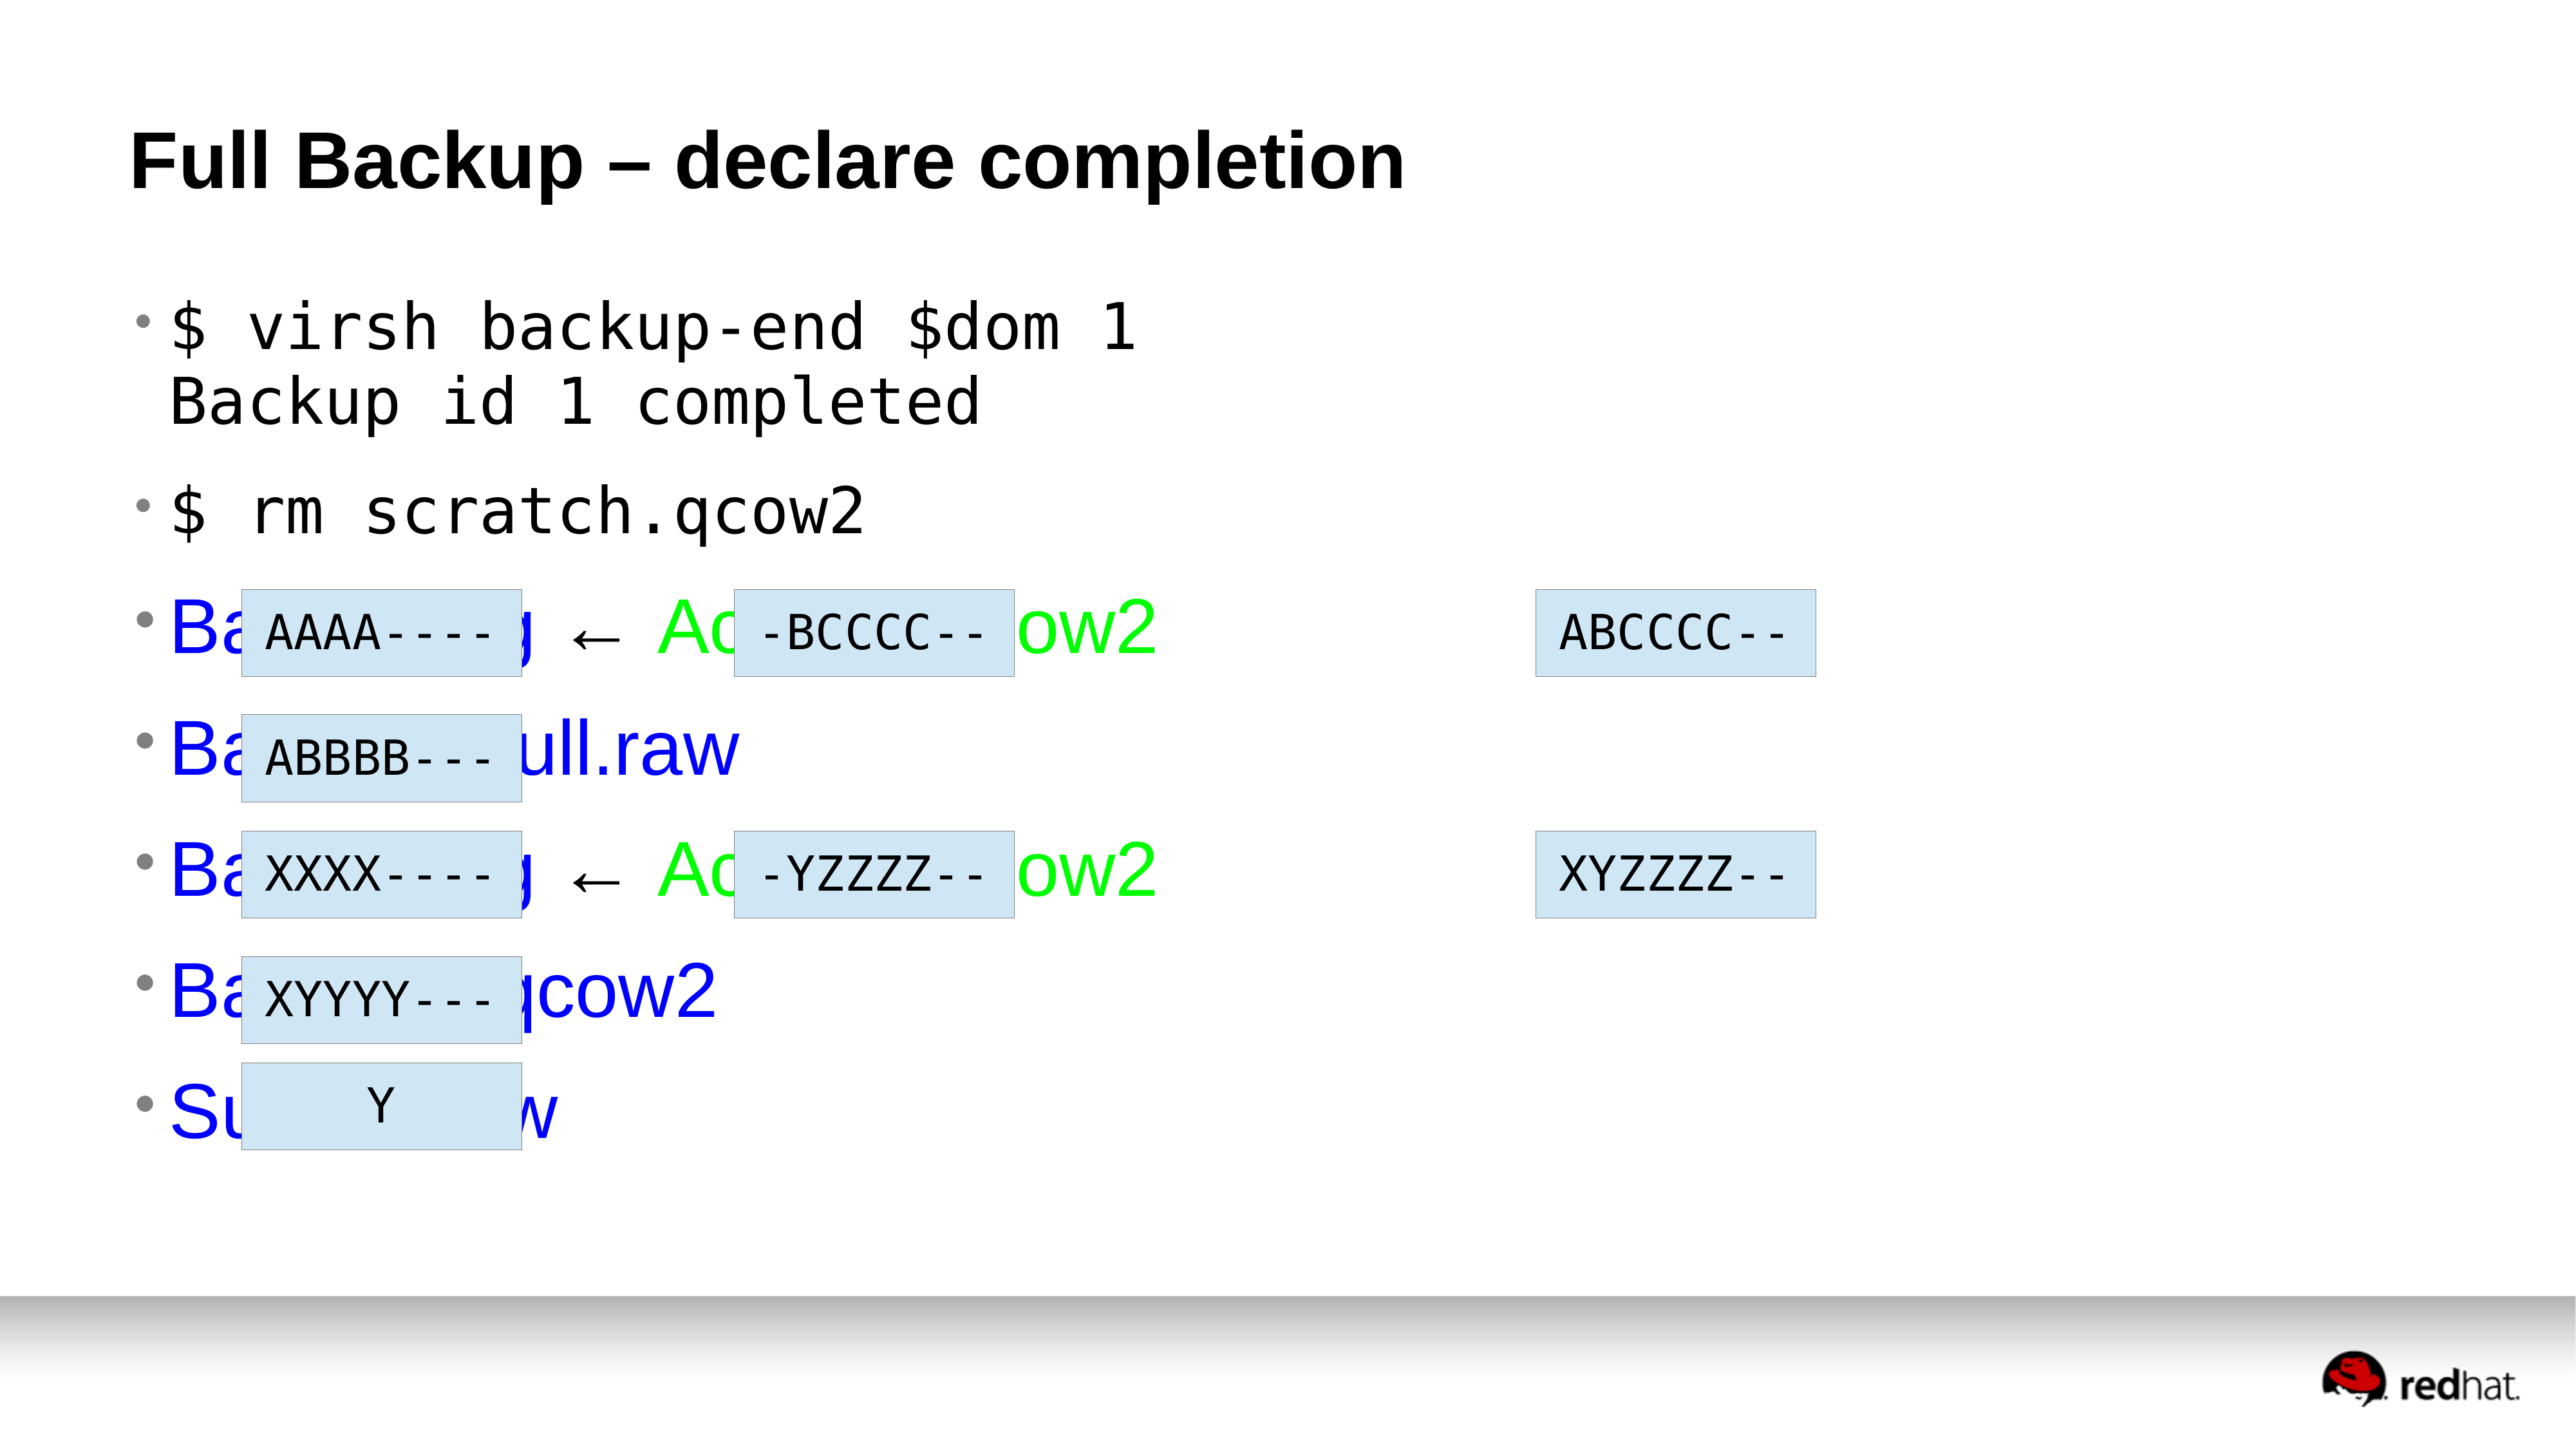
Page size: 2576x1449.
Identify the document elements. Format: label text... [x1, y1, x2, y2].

text_box XYZZZZ-- [1536, 831, 1816, 918]
text_box -BCCCC-- [734, 589, 1015, 677]
text_box ABBBB--- [241, 714, 522, 802]
picture [0, 0, 2576, 1446]
list $ virsh backup-end $dom 1 Backup id 1 completed $ rm scratch.qcow2 Base1.img ← Active1.qcow2 Backup1.full.raw Base2.img ← Active2.qcow2 Backup2.qcow2 Subset.raw [123, 289, 2425, 1208]
title Full Backup – declare completion [129, 100, 2261, 222]
text_box ABCCCC-- [1536, 589, 1816, 677]
text_box XYYYY--- [241, 956, 522, 1044]
text_box XXXX---- [241, 831, 522, 918]
text_box AAAA---- [241, 589, 522, 677]
text_box -YZZZZ-- [734, 831, 1015, 918]
text_box Y [241, 1063, 522, 1150]
